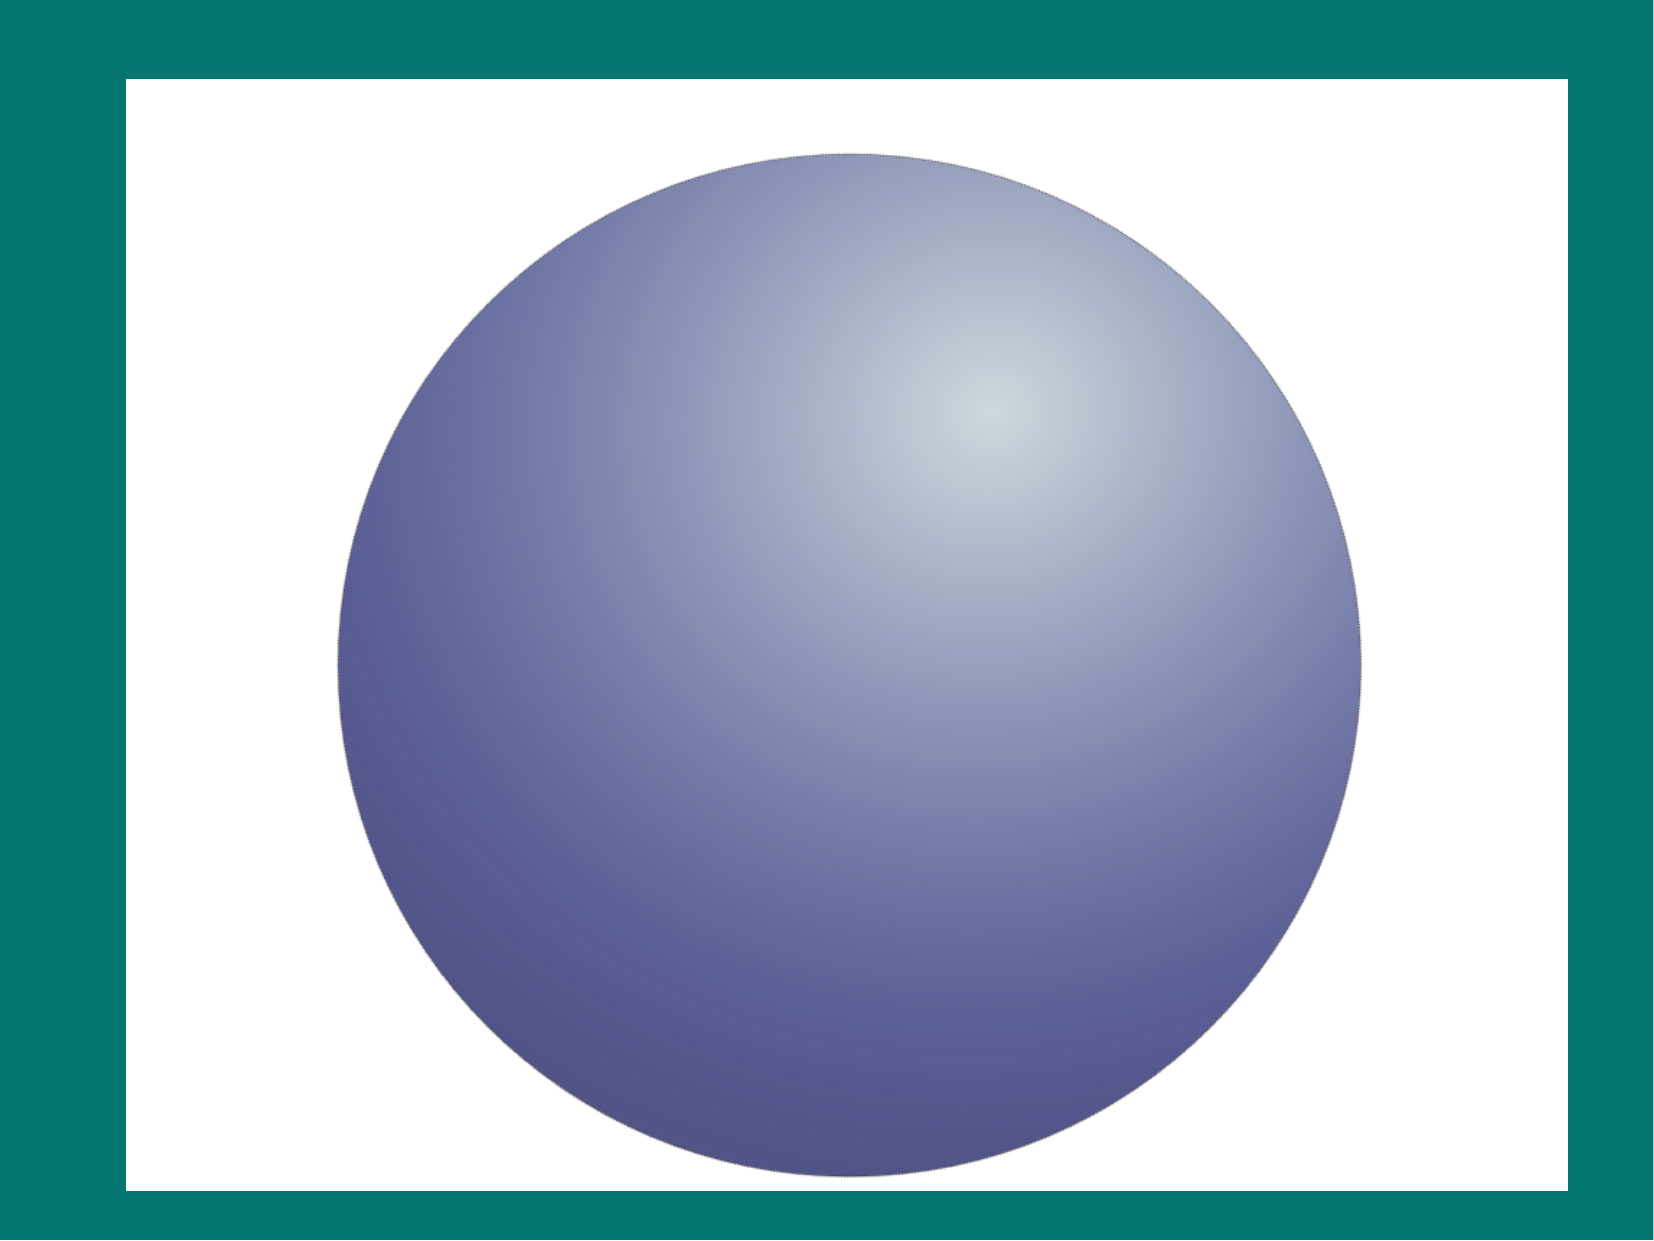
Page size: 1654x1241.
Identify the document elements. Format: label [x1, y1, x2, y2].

picture [126, 79, 1568, 1192]
